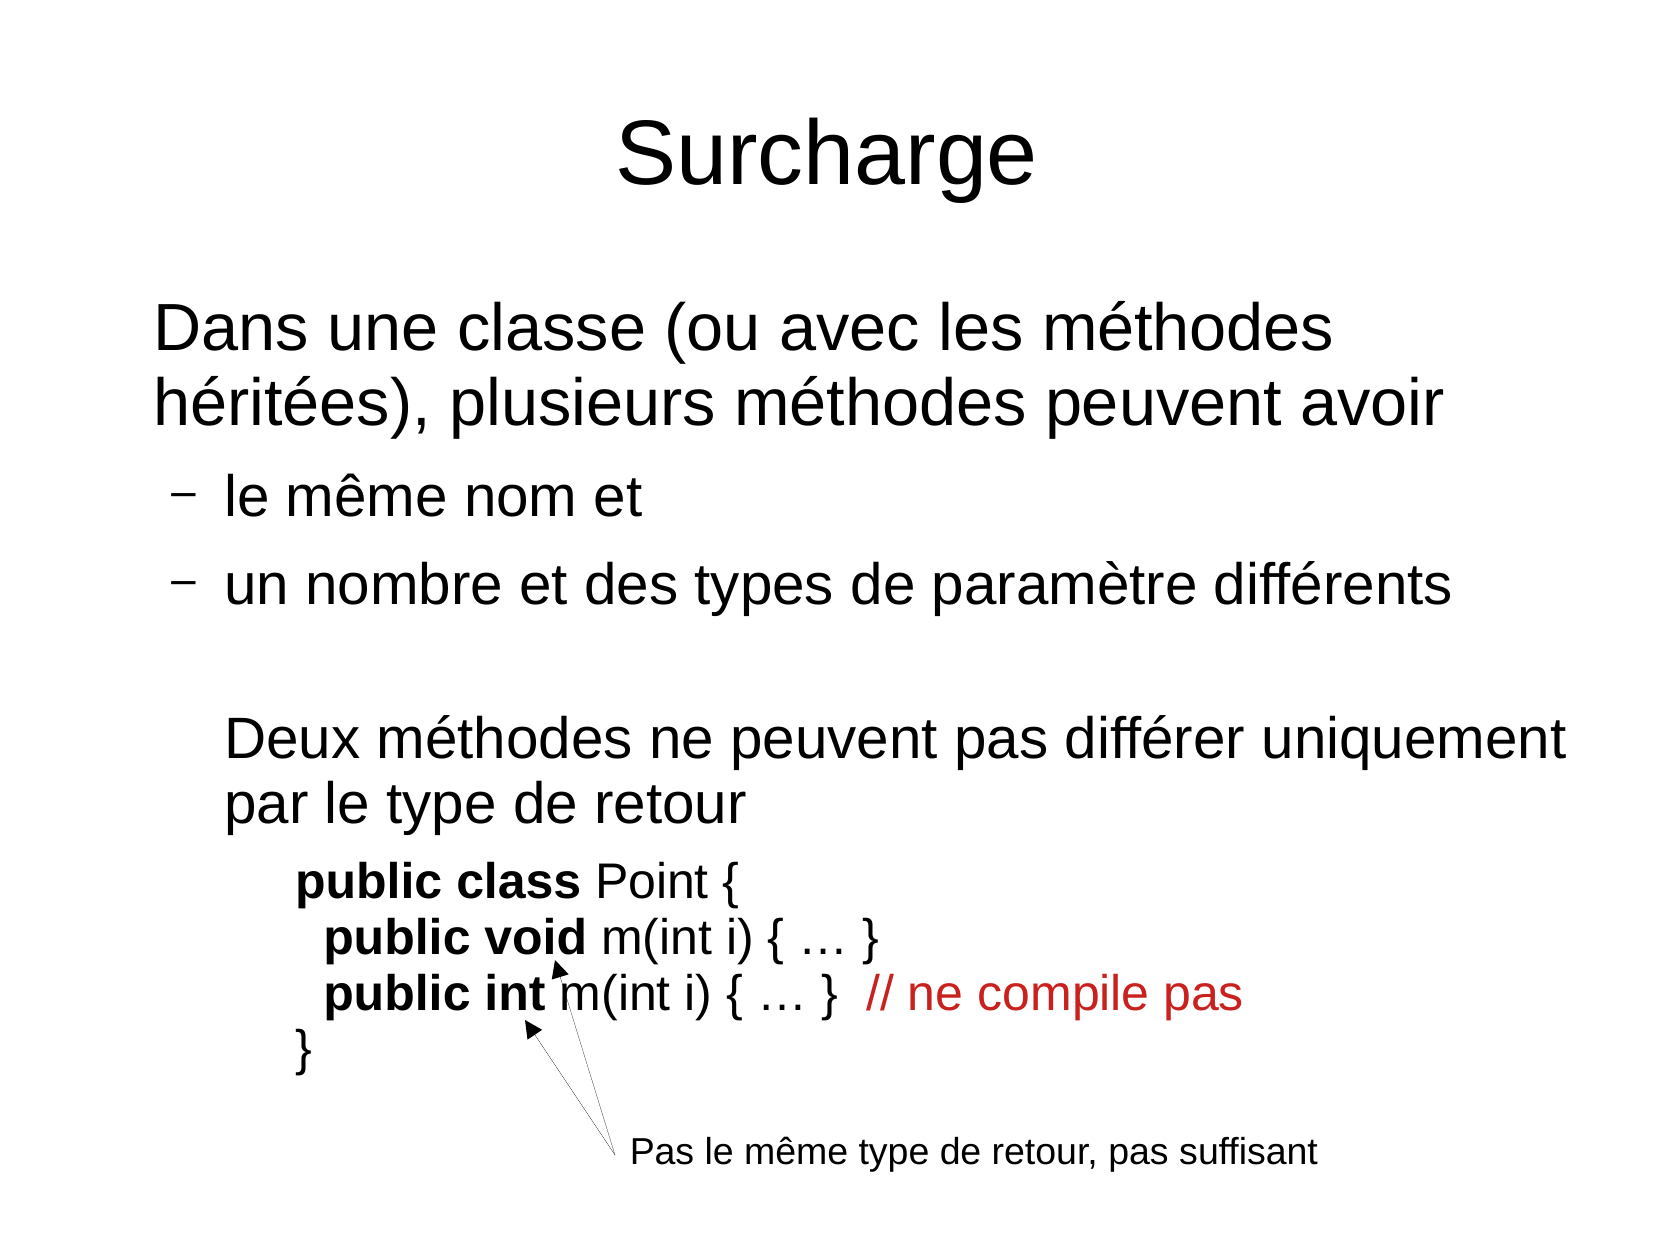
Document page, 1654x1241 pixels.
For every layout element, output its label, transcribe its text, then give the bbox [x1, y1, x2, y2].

list Dans une classe (ou avec les méthodes héritées), plusieurs méthodes peuvent avoir le même nom et un nombre et des types de paramètre différents Deux méthodes ne peuvent pas différer uniquement par le type de retour public class Point { public void m(int i) { … } public int m(int i) { … } // ne compile pas } [82, 290, 1571, 1126]
title Surcharge [82, 49, 1571, 257]
text_box Pas le même type de retour, pas suffisant [615, 1123, 1334, 1181]
